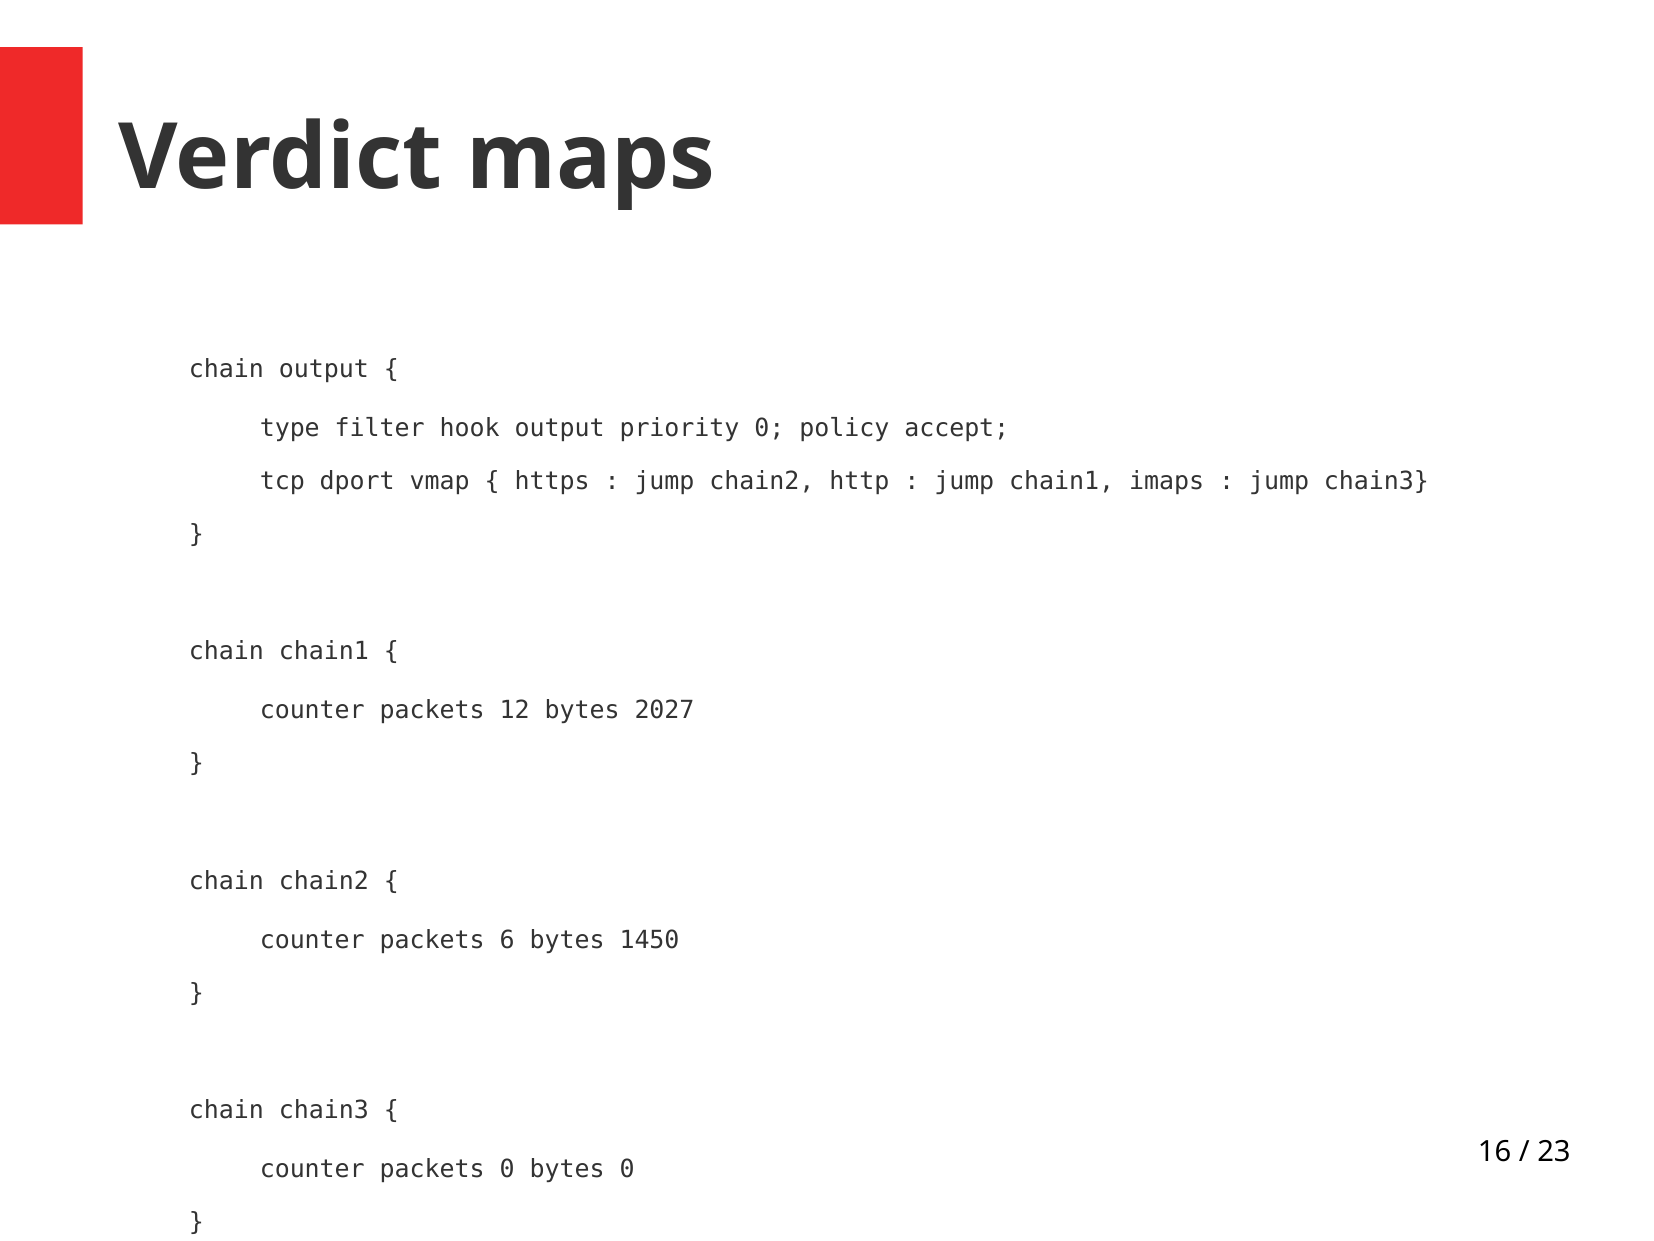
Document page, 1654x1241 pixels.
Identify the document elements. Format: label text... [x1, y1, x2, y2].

title Verdict maps [118, 49, 1571, 257]
list chain output { type filter hook output priority 0; policy accept; tcp dport vmap { https : jump chain2, http : jump chain1, imaps : jump chain3} } chain chain1 { counter packets 12 bytes 2027 } chain chain2 { counter packets 6 bytes 1450 } chain chain3 { counter packets 0 bytes 0 } [118, 354, 1536, 1074]
